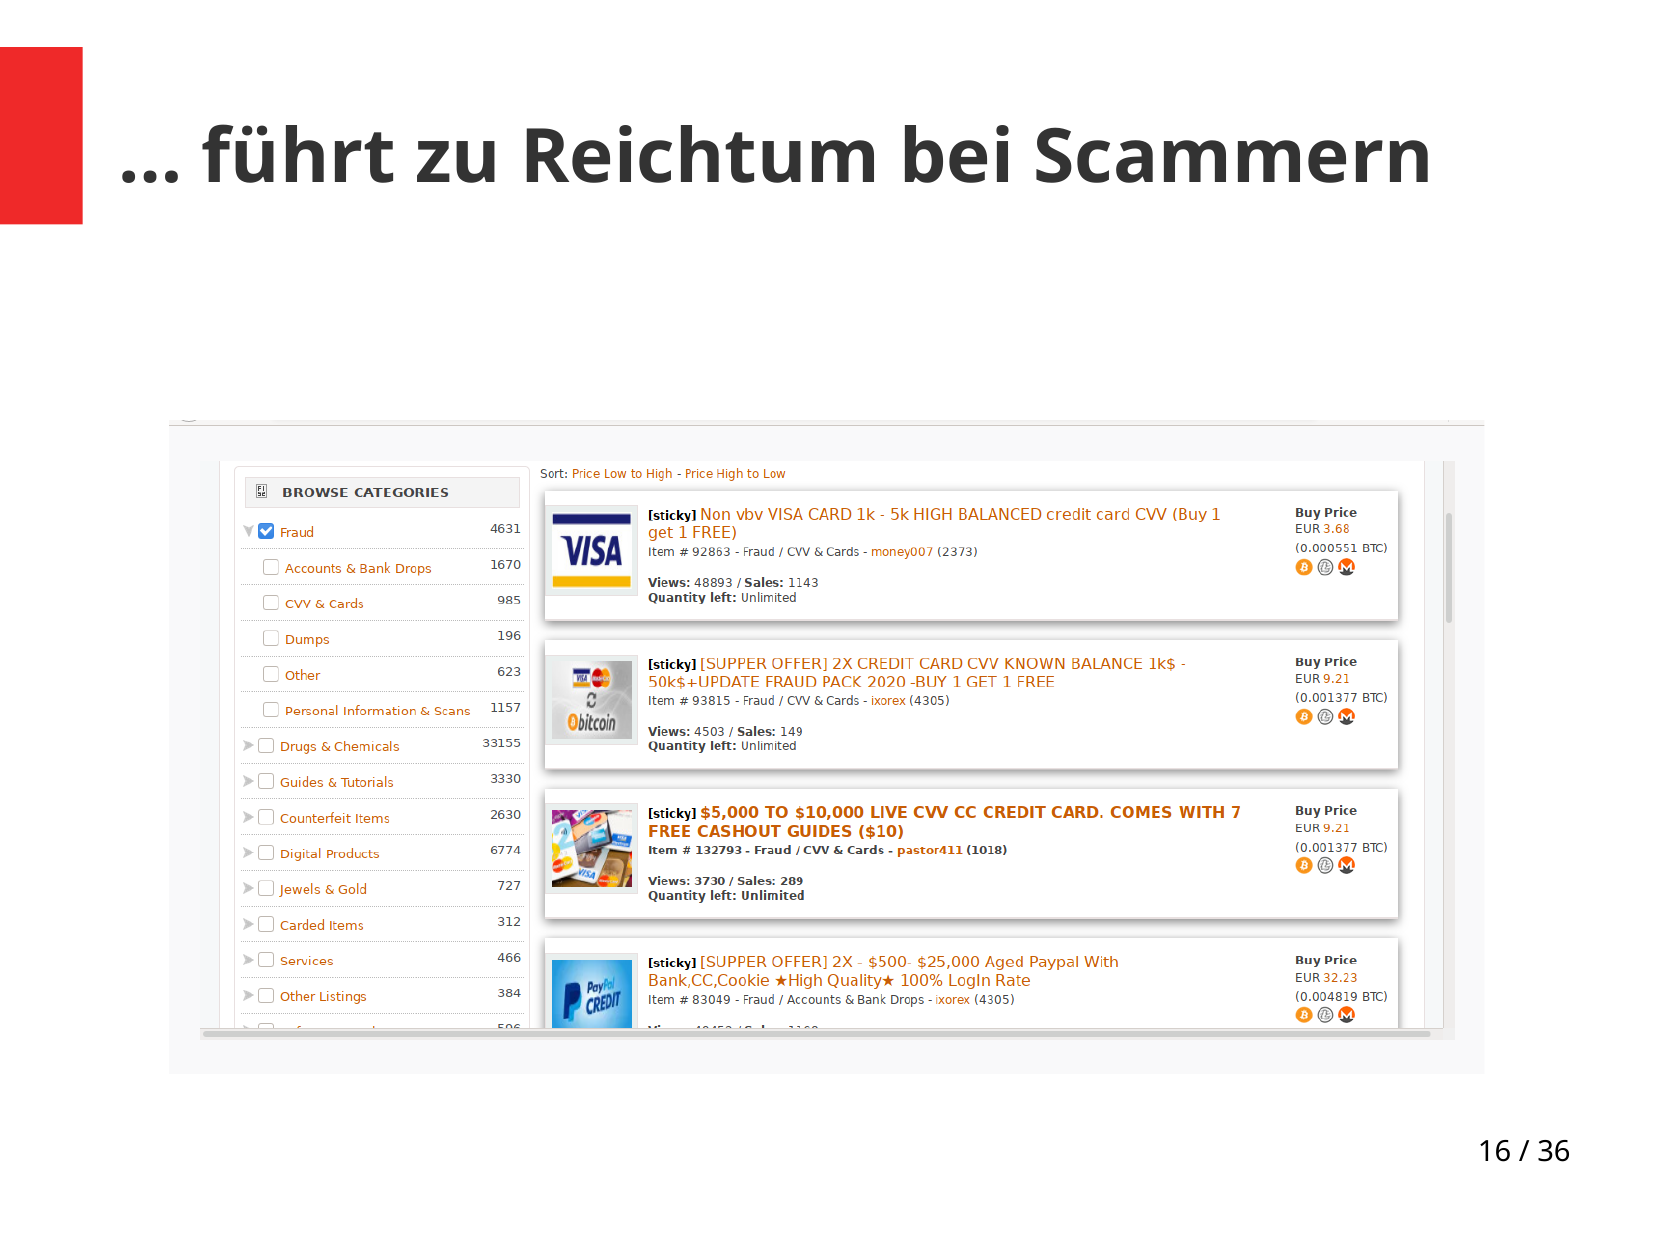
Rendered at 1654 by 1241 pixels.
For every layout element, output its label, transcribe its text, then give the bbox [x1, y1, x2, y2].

title … führt zu Reichtum bei Scammern [118, 49, 1571, 257]
picture [169, 420, 1485, 1074]
